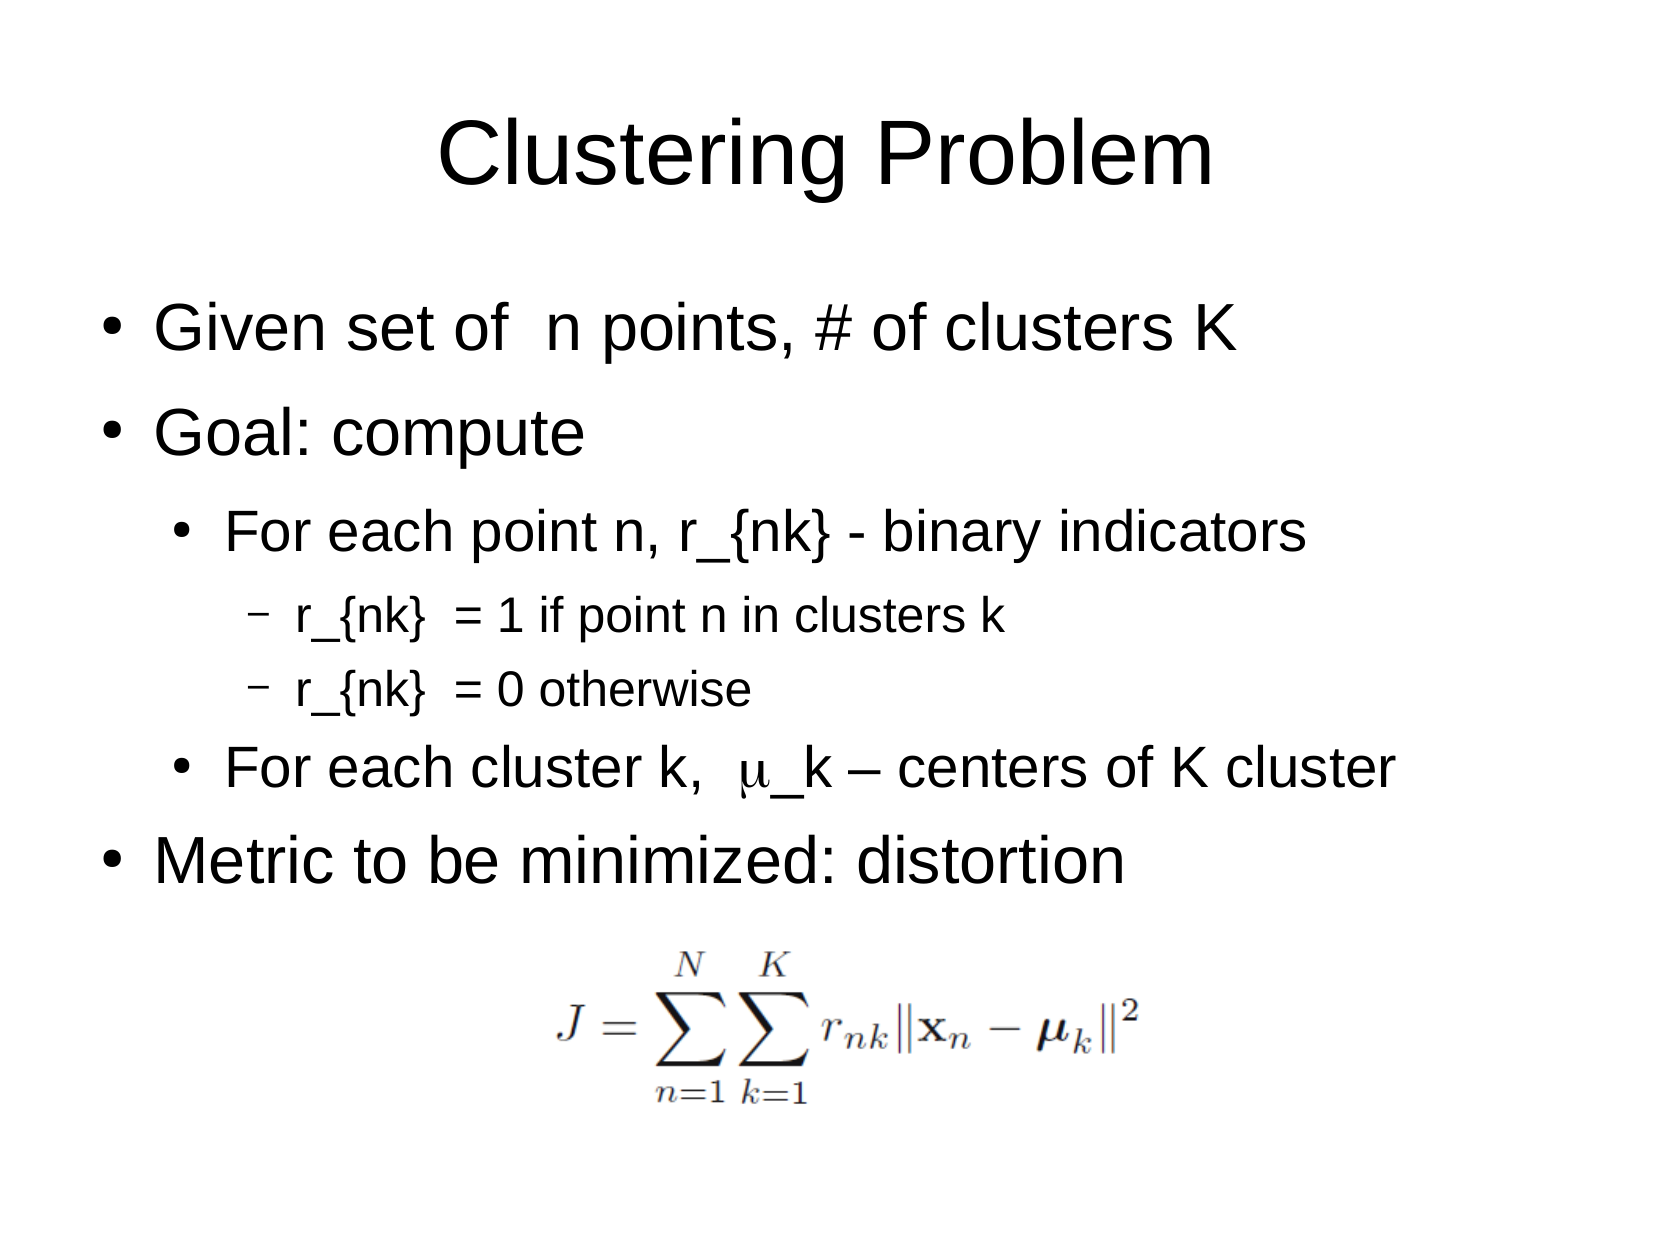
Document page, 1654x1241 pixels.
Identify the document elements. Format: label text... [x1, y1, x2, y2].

list Given set of n points, # of clusters K Goal: compute For each point n, r_{nk} - binary indicators r_{nk} = 1 if point n in clusters k r_{nk} = 0 otherwise For each cluster k, m_k – centers of K cluster Metric to be minimized: distortion [82, 290, 1571, 1109]
picture [525, 914, 1173, 1126]
title Clustering Problem [82, 49, 1571, 257]
